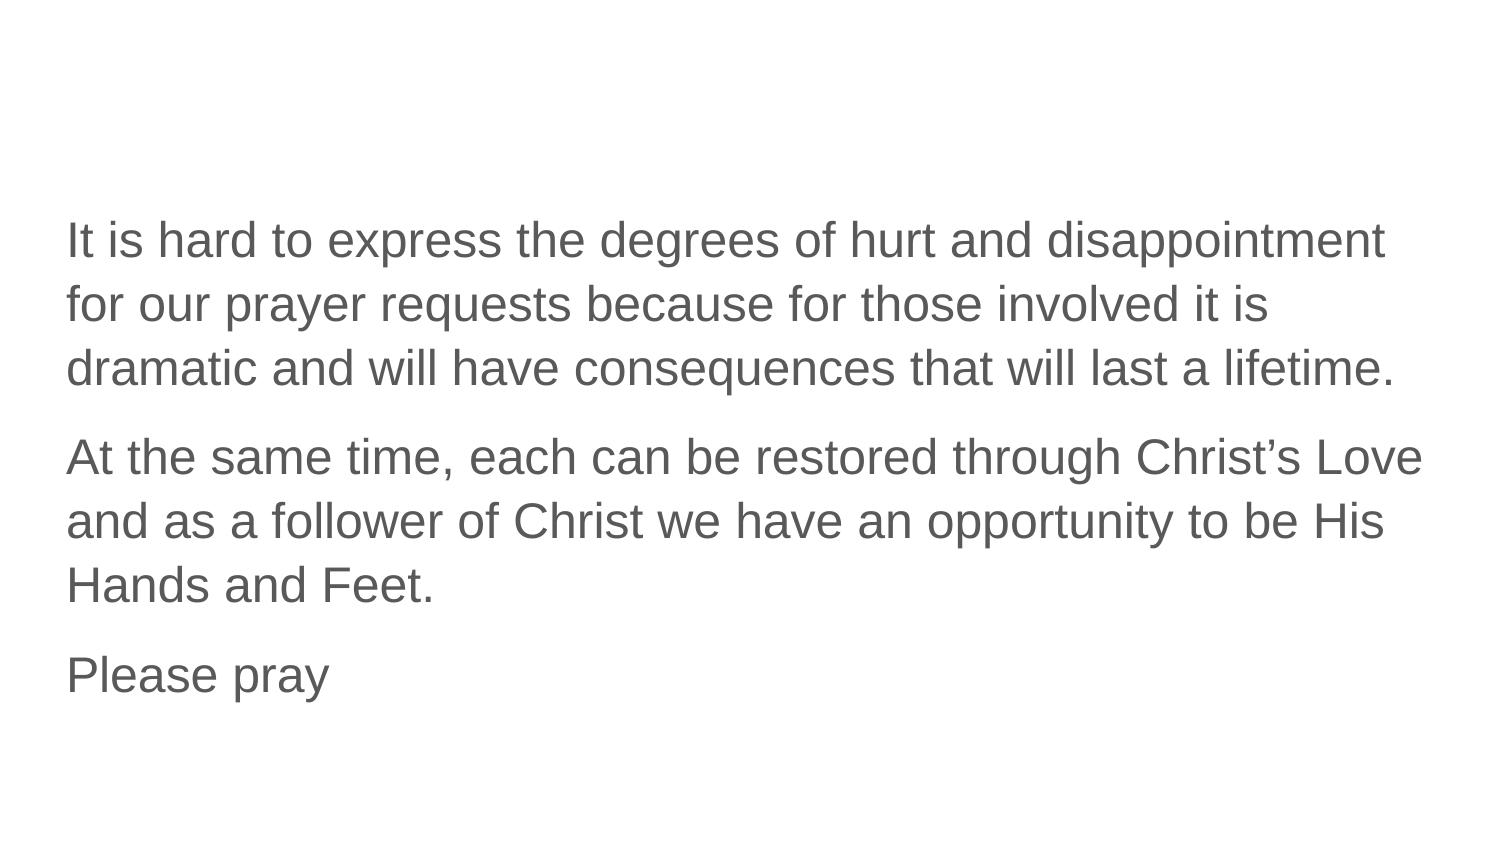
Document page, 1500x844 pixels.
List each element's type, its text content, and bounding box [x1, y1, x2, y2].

list It is hard to express the degrees of hurt and disappointment for our prayer requests because for those involved it is dramatic and will have consequences that will last a lifetime. At the same time, each can be restored through Christ’s Love and as a follower of Christ we have an opportunity to be His Hands and Feet. Please pray [51, 189, 1449, 750]
